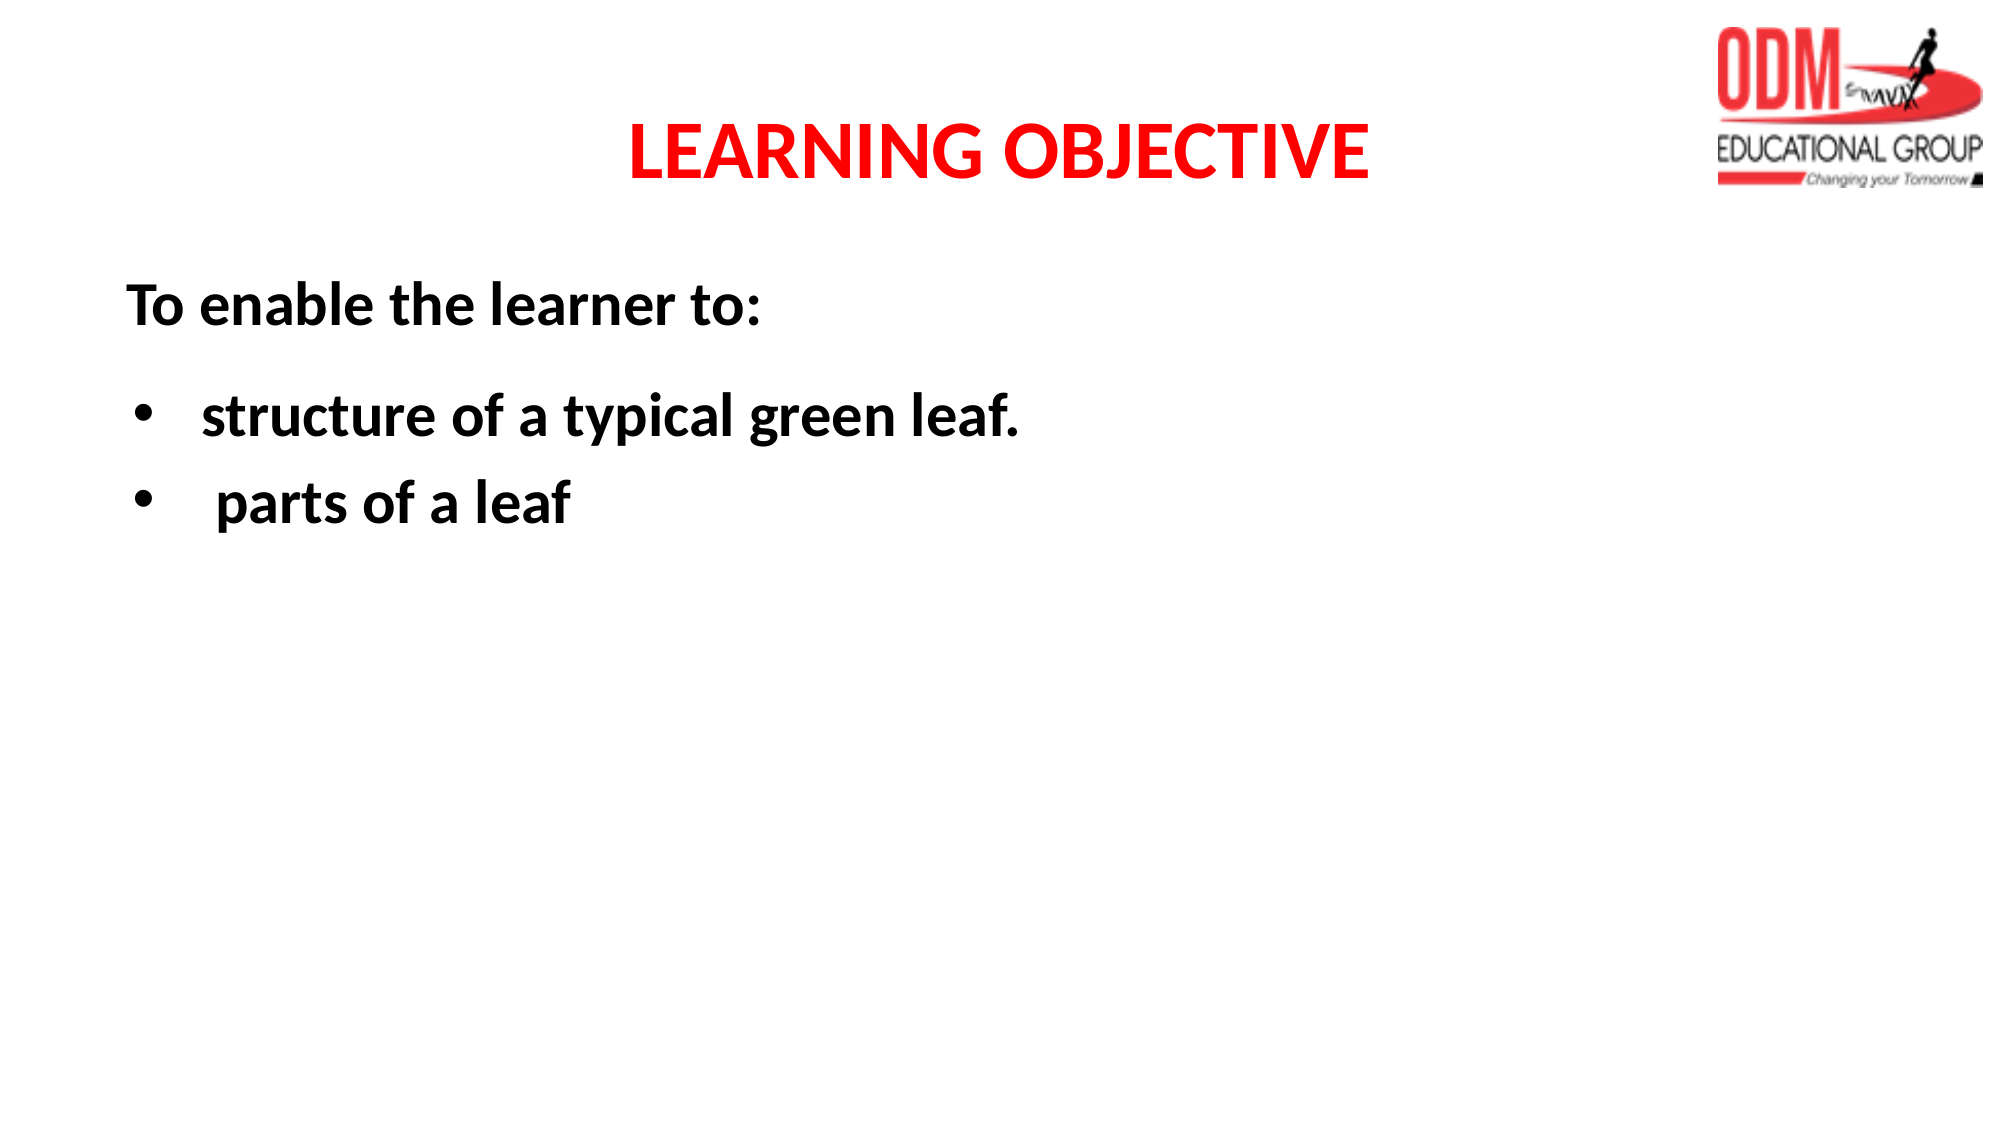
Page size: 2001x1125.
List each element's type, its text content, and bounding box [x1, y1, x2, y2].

picture [1718, 27, 1983, 188]
title LEARNING OBJECTIVE [137, 75, 1863, 228]
list To enable the learner to: structure of a typical green leaf. parts of a leaf [111, 227, 1863, 986]
